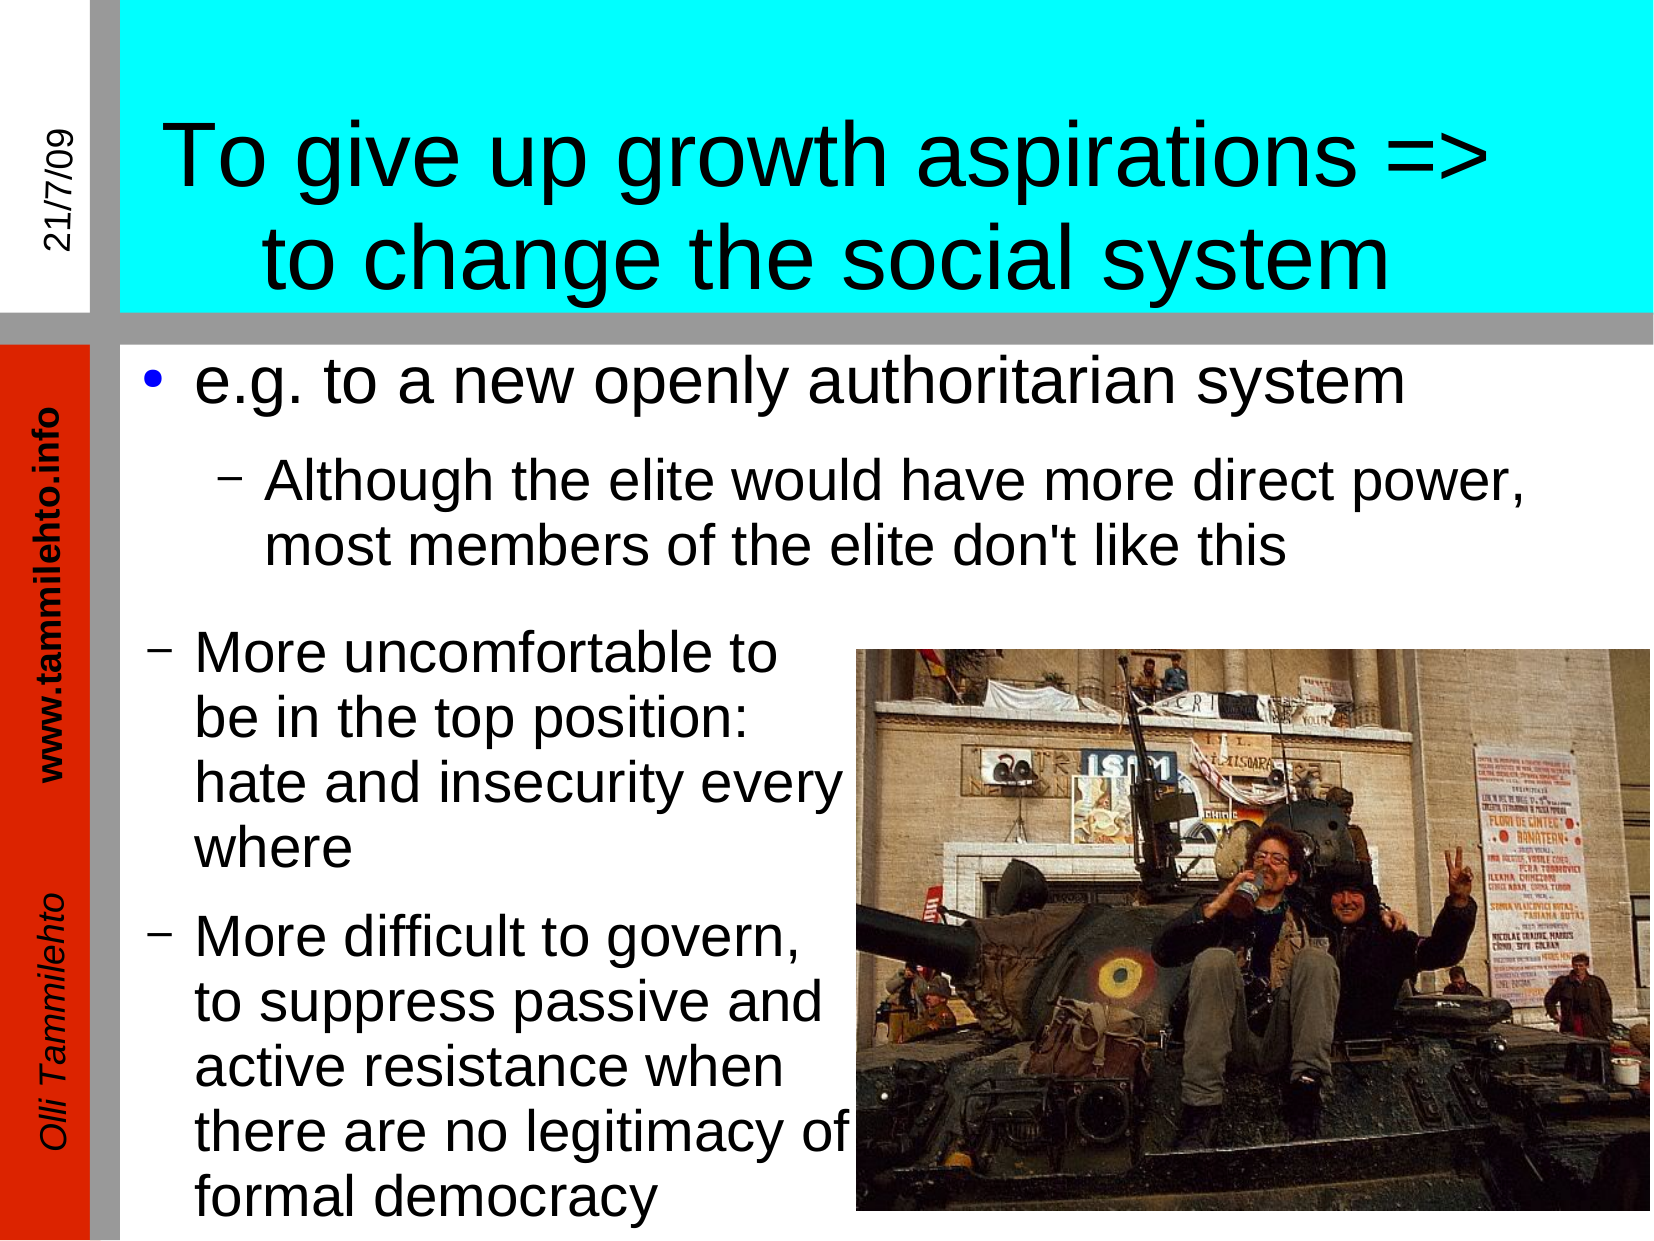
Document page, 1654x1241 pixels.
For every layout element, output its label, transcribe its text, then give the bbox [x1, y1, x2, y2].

title To give up growth aspirations => to change the social system [121, 103, 1534, 310]
picture [857, 649, 1650, 1211]
list e.g. to a new openly authoritarian system Although the elite would have more direct power, most members of the elite don't like this [123, 343, 1625, 591]
list More uncomfortable to be in the top position: hate and insecurity every where More difficult to govern, to suppress passive and active resistance when there are no legitimacy of formal democracy [29, 620, 857, 1241]
